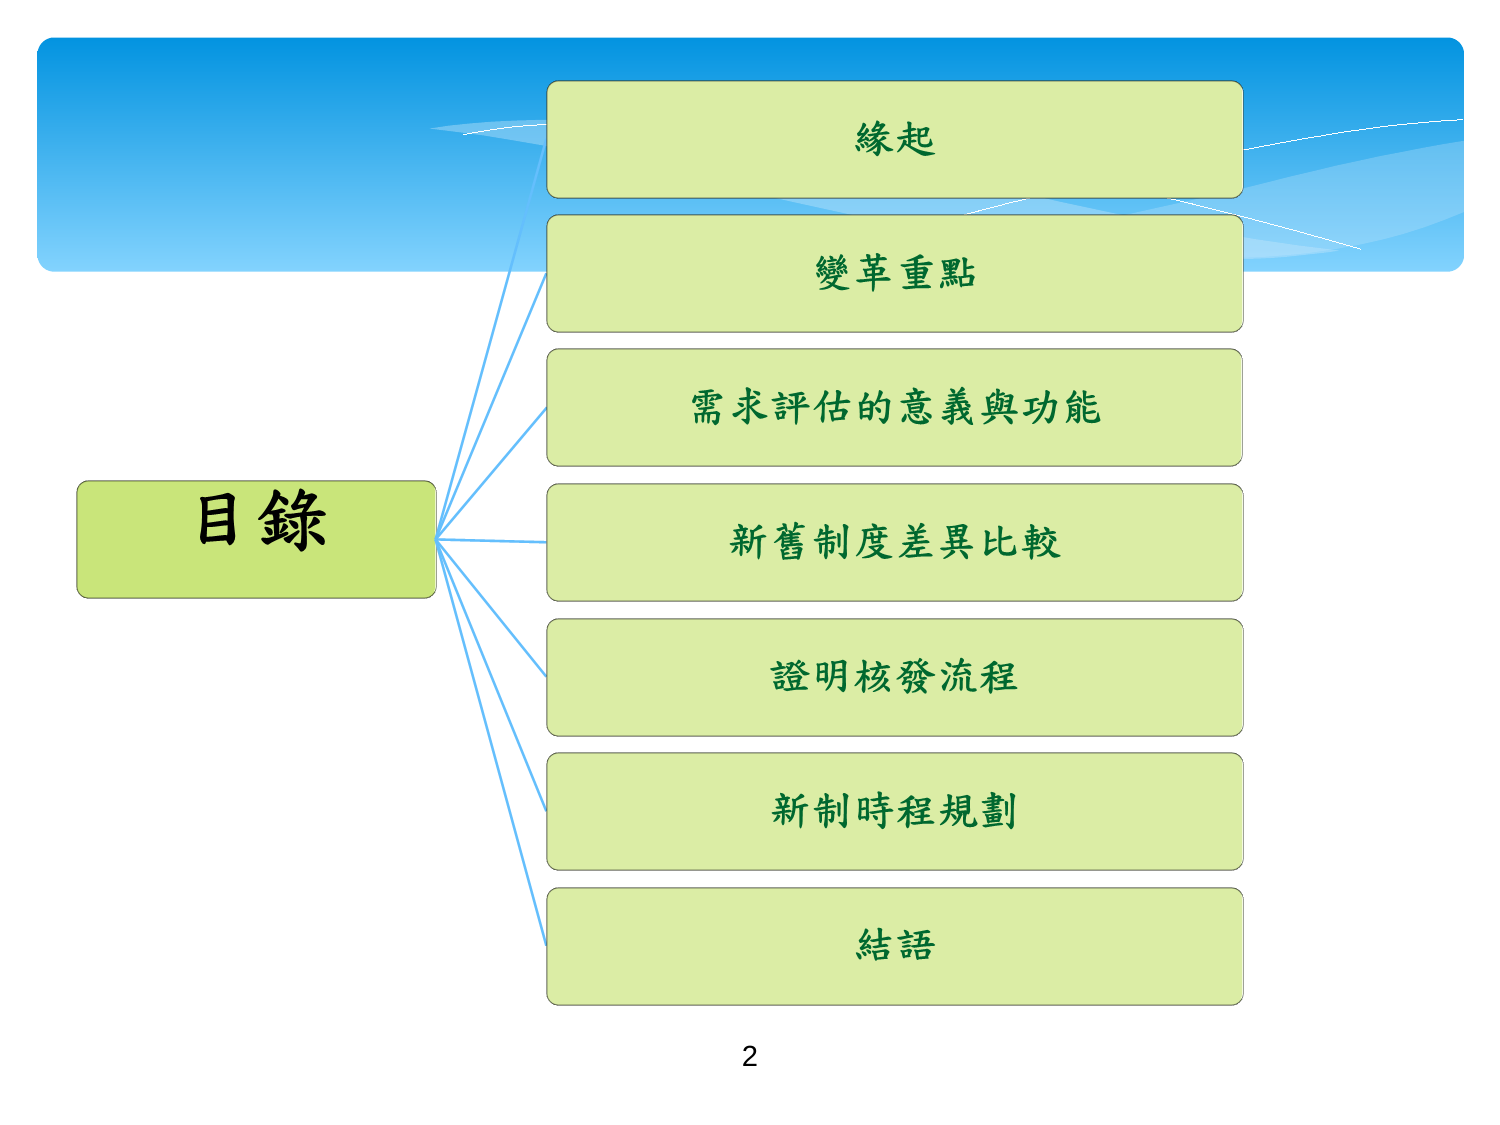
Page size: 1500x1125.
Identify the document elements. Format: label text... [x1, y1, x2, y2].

text_box <編號> [654, 1025, 846, 1086]
picture [0, 78, 1336, 1008]
